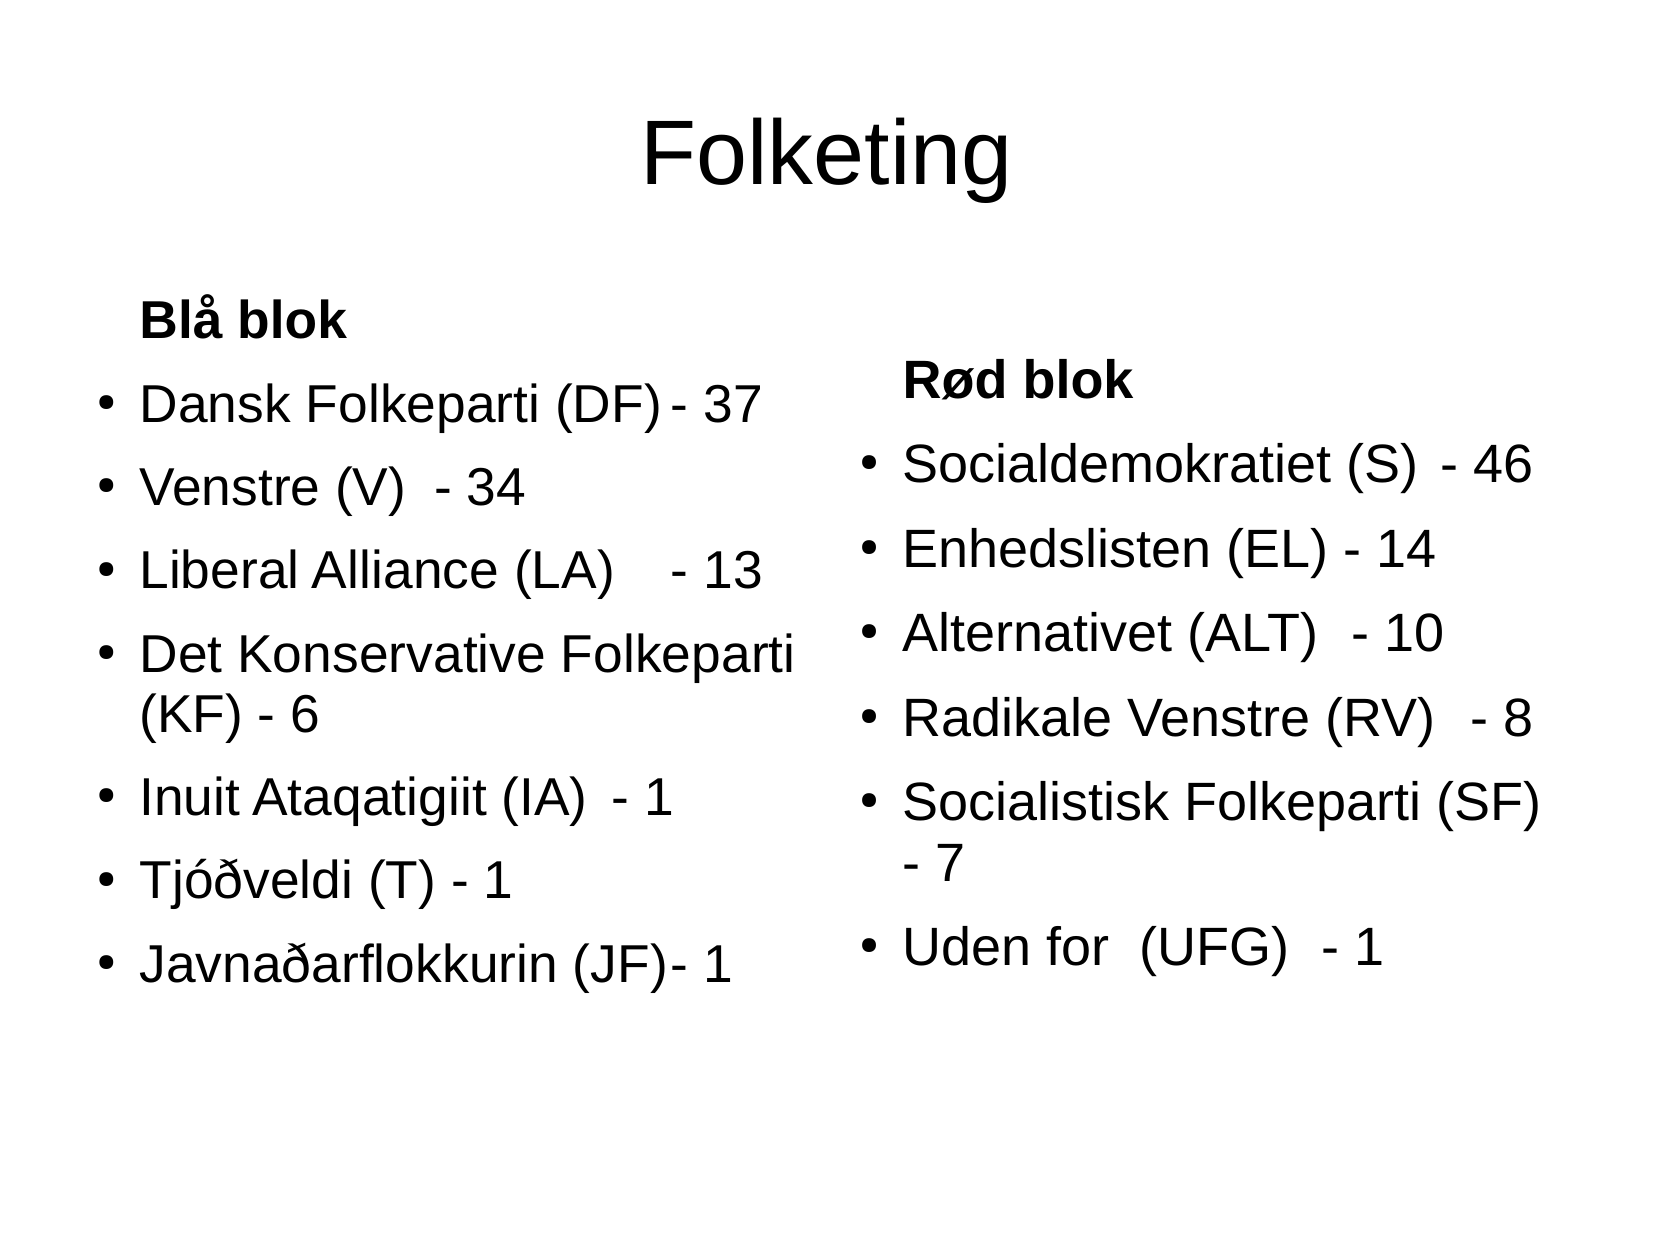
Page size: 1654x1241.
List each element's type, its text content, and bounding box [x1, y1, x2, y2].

list Rød blok Socialdemokratiet (S) - 46 Enhedslisten (EL) - 14 Alternativet (ALT) - 10 Radikale Venstre (RV) - 8 Socialistisk Folkeparti (SF) - 7 Uden for (UFG) - 1 [845, 349, 1572, 1069]
list Blå blok Dansk Folkeparti (DF) - 37 Venstre (V) - 34 Liberal Alliance (LA) - 13 Det Konservative Folkeparti (KF) - 6 Inuit Ataqatigiit (IA) - 1 Tjóðveldi (T) - 1 Javnaðarflokkurin (JF) - 1 [82, 290, 809, 1010]
title Folketing [82, 49, 1571, 257]
